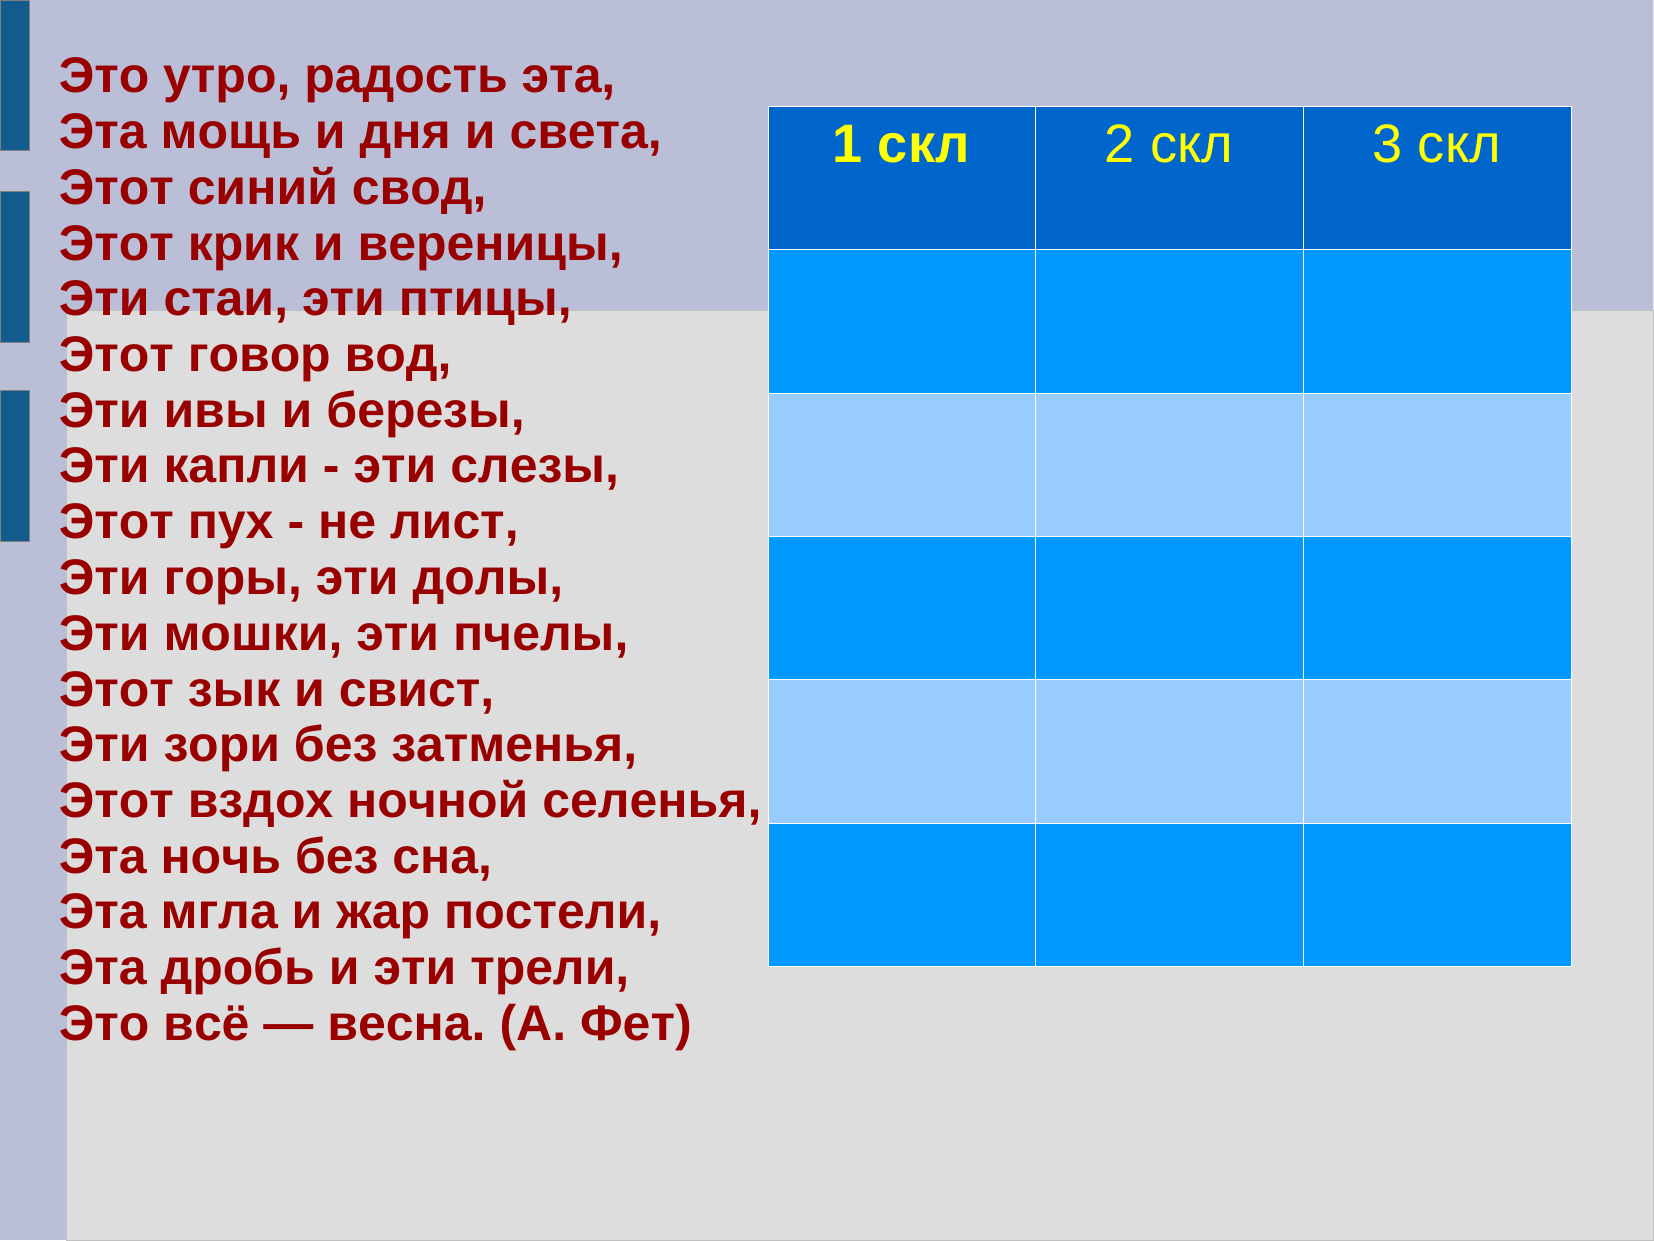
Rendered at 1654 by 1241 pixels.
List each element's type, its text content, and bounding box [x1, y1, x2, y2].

table_cell [769, 250, 1035, 393]
table_cell [769, 537, 1035, 679]
table_cell [1304, 680, 1571, 823]
table_cell [1304, 250, 1571, 393]
table_cell [1304, 394, 1571, 536]
table_cell [769, 680, 1035, 823]
table_cell [1036, 824, 1303, 966]
table_cell [1036, 250, 1303, 393]
table_cell [1036, 394, 1303, 536]
table_header 2 скл [1036, 107, 1303, 249]
table_cell [769, 824, 1035, 966]
table_cell [1036, 537, 1303, 679]
table_cell [1036, 680, 1303, 823]
table_cell [769, 394, 1035, 536]
title Это утро, радость эта, Эта мощь и дня и света, Этот синий свод, Этот крик и вереницы, Эти стаи, эти птицы, Этот говор вод, Эти ивы и березы, Эти капли - эти слезы, Этот пух - не лист, Эти горы, эти долы, Эти мошки, эти пчелы, Этот зык и свист, Эти зори без затменья, Этот вздох ночной селенья, Эта ночь без сна, Эта мгла и жар постели, Эта дробь и эти трели, Это всё — весна. (А. Фет) [59, 0, 1489, 1241]
table_cell [1304, 824, 1571, 966]
table_header 1 скл [769, 107, 1035, 249]
table_cell [1304, 537, 1571, 679]
table_header 3 скл [1304, 107, 1571, 249]
